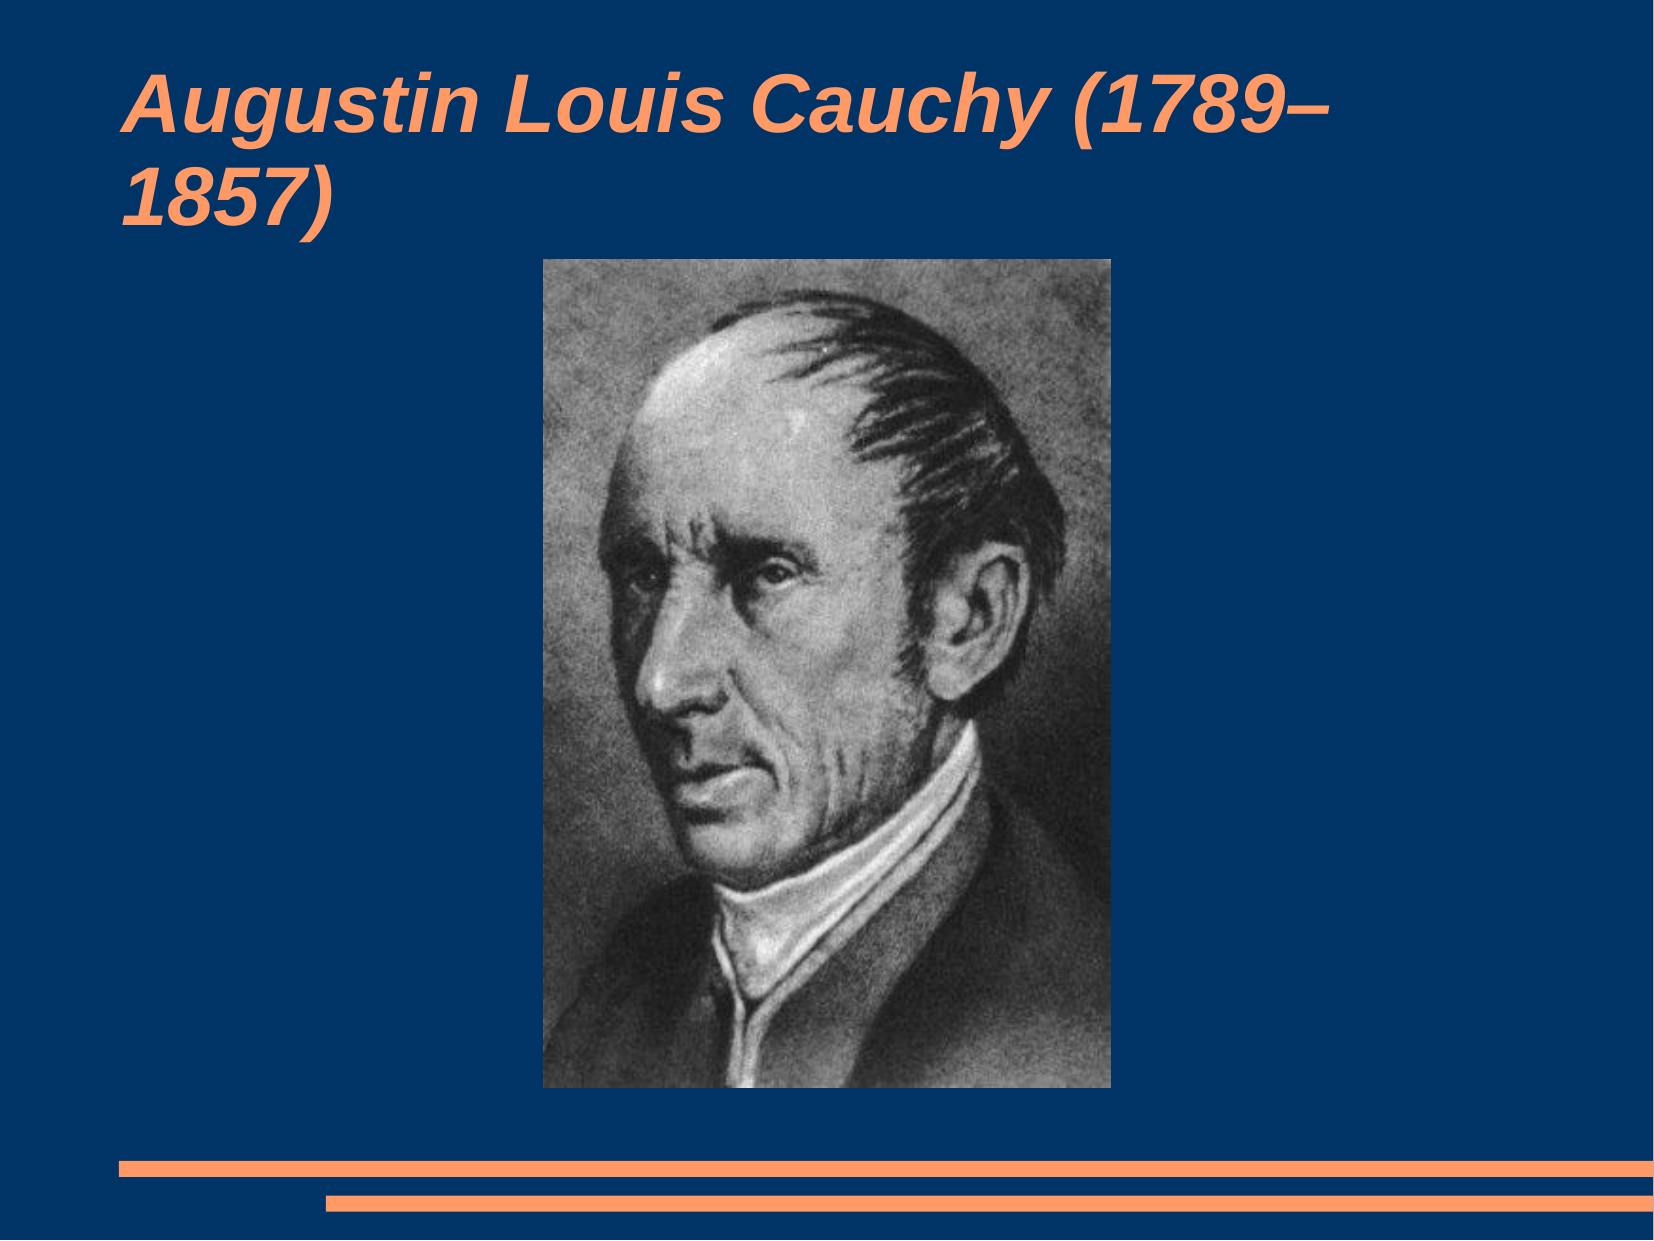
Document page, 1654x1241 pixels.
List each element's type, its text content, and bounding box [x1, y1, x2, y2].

picture [543, 259, 1111, 1088]
title Augustin Louis Cauchy (1789–1857) [121, 46, 1534, 254]
